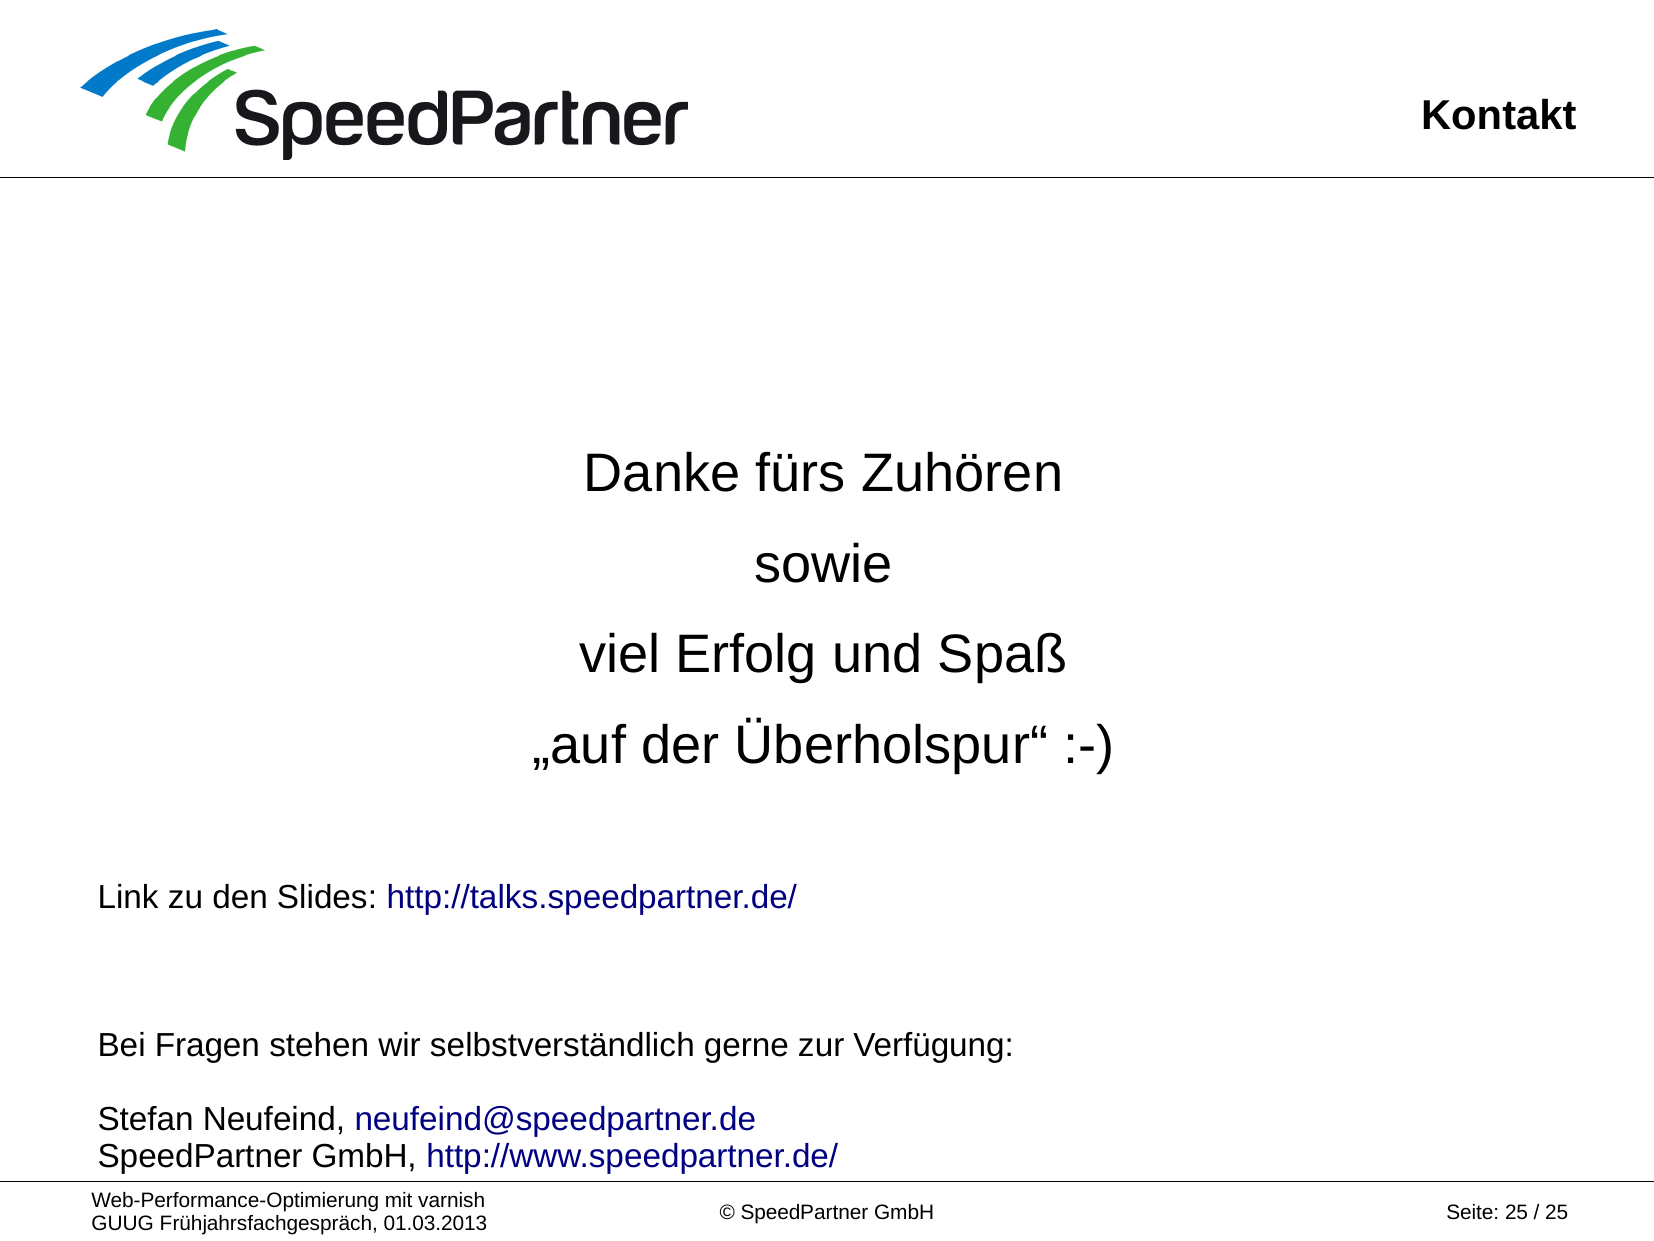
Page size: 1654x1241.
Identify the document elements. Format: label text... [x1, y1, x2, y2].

text_box Danke fürs Zuhören sowie viel Erfolg und Spaß „auf der Überholspur“ :-) Link zu den Slides: http://talks.speedpartner.de/ Bei Fragen stehen wir selbstverständlich gerne zur Verfügung: Stefan Neufeind, neufeind@speedpartner.de SpeedPartner GmbH, http://www.speedpartner.de/ [82, 253, 1565, 1183]
picture [80, 29, 688, 160]
title Kontakt [602, 70, 1577, 160]
